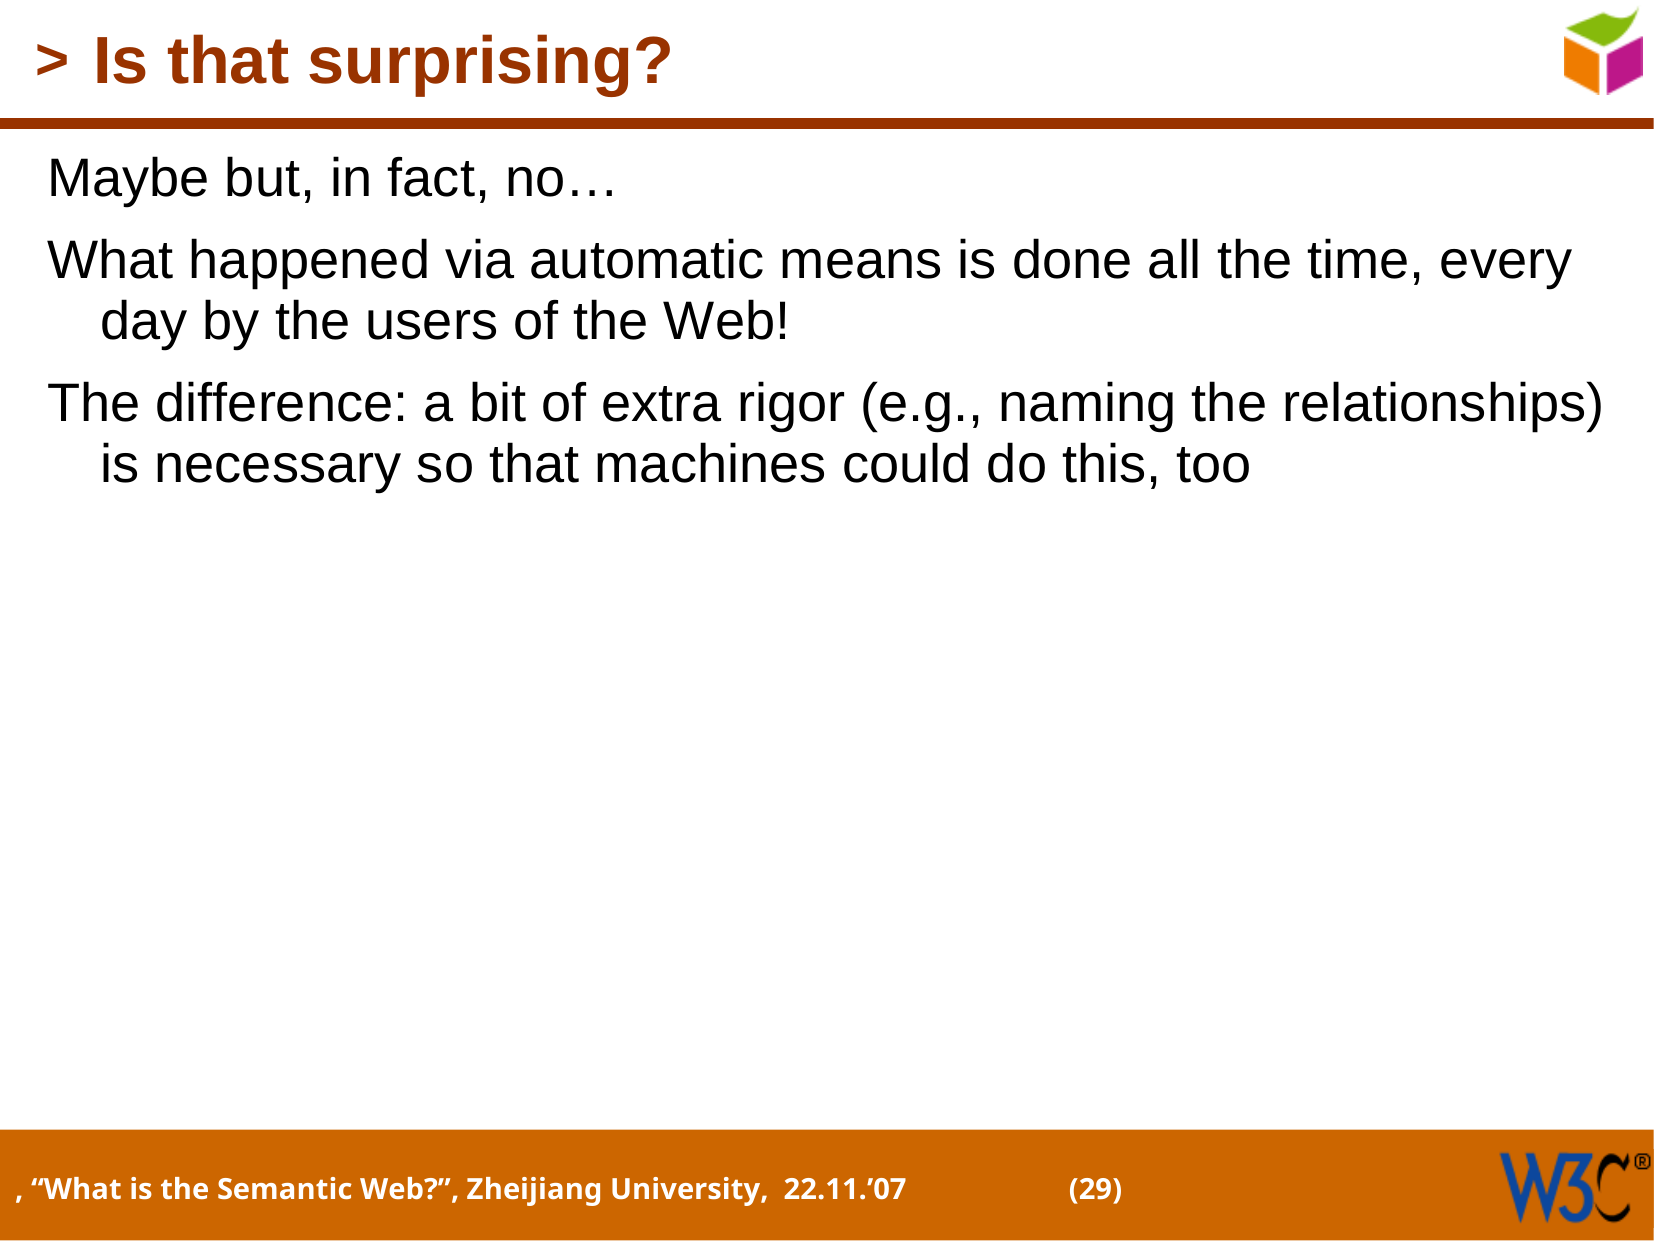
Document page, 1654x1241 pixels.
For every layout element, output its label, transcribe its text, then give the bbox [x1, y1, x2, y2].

title Is that surprising? [93, 0, 1493, 119]
list Maybe but, in fact, no… What happened via automatic means is done all the time, every day by the users of the Web! The difference: a bit of extra rigor (e.g., naming the relationships) is necessary so that machines could do this, too [29, 147, 1624, 1119]
picture [1495, 1149, 1654, 1228]
picture [1564, 5, 1643, 95]
